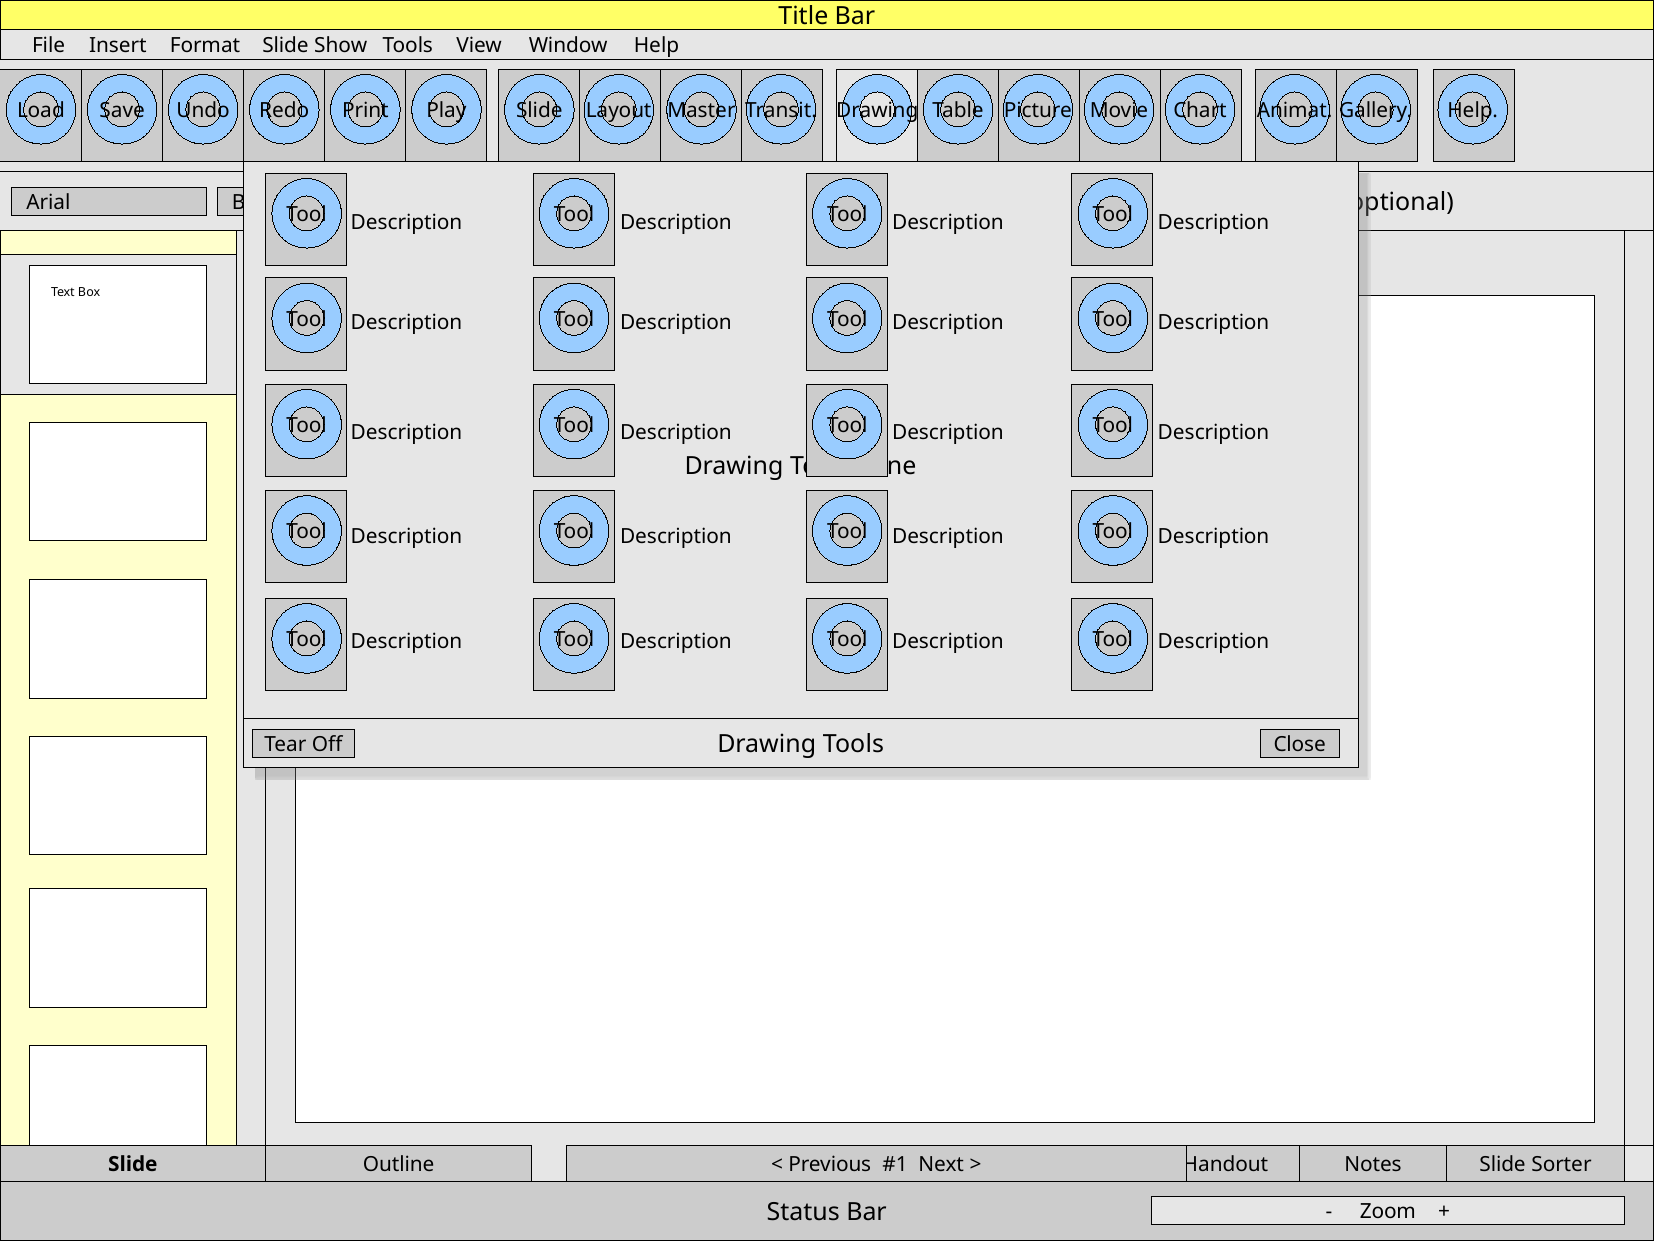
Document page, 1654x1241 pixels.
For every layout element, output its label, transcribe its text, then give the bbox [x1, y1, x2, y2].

text_box [0, 30, 1654, 1181]
text_box Description [1172, 626, 1255, 656]
text_box Layout [584, 74, 654, 145]
text_box [29, 888, 207, 1008]
text_box Tool [812, 283, 882, 353]
text_box Arial [11, 187, 207, 216]
text_box [1071, 598, 1153, 691]
text_box Tool [539, 389, 609, 459]
text_box Slide Show [245, 29, 384, 60]
text_box Tool [271, 603, 342, 674]
text_box [533, 277, 615, 371]
text_box Tool [1078, 495, 1148, 566]
text_box Save [87, 74, 157, 145]
text_box [533, 173, 615, 266]
text_box Tool [271, 283, 342, 353]
text_box [1071, 277, 1153, 371]
text_box Description [1172, 306, 1255, 337]
text_box Slide [0, 1145, 265, 1182]
text_box Tool [812, 603, 882, 674]
text_box Description [1172, 416, 1255, 446]
text_box [533, 598, 615, 691]
text_box < Previous #1 Next > [566, 1145, 1187, 1182]
text_box [806, 598, 888, 691]
text_box Redo [249, 74, 320, 145]
text_box [29, 422, 207, 541]
text_box Drawing Tools [243, 718, 1359, 768]
text_box Insert [77, 29, 159, 60]
text_box Description [907, 520, 989, 551]
text_box Description [1172, 206, 1255, 237]
text_box [806, 277, 888, 371]
text_box [806, 173, 888, 266]
text_box [1071, 490, 1153, 583]
text_box Description [907, 206, 989, 237]
text_box Tool [539, 603, 609, 674]
text_box Tool [271, 389, 342, 459]
text_box Tool [812, 389, 882, 459]
text_box Tool [812, 495, 882, 566]
text_box Notes [1299, 1145, 1447, 1182]
text_box Description [365, 306, 447, 337]
text_box Description [365, 626, 447, 656]
text_box Description [907, 626, 989, 656]
text_box Load [6, 74, 76, 145]
text_box Tool [1078, 389, 1148, 459]
text_box [533, 384, 615, 477]
text_box Slide Sorter [1447, 1145, 1625, 1182]
text_box Tool [539, 495, 609, 566]
text_box Print [330, 74, 401, 145]
text_box Context C Toolbar (optional) [1359, 171, 1654, 231]
text_box Slide Preview [0, 231, 236, 254]
text_box Description [907, 306, 989, 337]
text_box Tool [1078, 603, 1148, 674]
text_box Outline [265, 1145, 532, 1182]
text_box [29, 579, 207, 699]
text_box Tools [384, 29, 456, 60]
text_box [29, 1045, 207, 1145]
text_box File [7, 29, 77, 60]
text_box Tear Off [252, 729, 355, 758]
text_box Tool [1078, 178, 1148, 249]
text_box Master [666, 74, 737, 145]
text_box Description [635, 306, 717, 337]
text_box [533, 490, 615, 583]
text_box Help. [1437, 74, 1508, 145]
text_box [265, 173, 347, 266]
text_box Drawing Tools Pane [243, 161, 1359, 718]
text_box [29, 736, 207, 855]
text_box Help [616, 29, 697, 60]
text_box Format [164, 29, 245, 60]
text_box Description [365, 520, 447, 551]
text_box Tool [271, 178, 342, 249]
text_box Description [635, 520, 717, 551]
text_box Status Bar [0, 1181, 1654, 1241]
text_box View [456, 29, 509, 60]
text_box Tool [539, 283, 609, 353]
text_box Slide Preview [0, 395, 236, 1145]
text_box [1071, 173, 1153, 266]
text_box Chart [1165, 74, 1235, 145]
text_box [265, 490, 347, 583]
text_box Table [923, 74, 993, 145]
text_box [806, 384, 888, 477]
text_box Close [1260, 729, 1340, 758]
text_box Description [365, 206, 447, 237]
text_box Slide [295, 295, 1595, 1123]
text_box Movie [1084, 74, 1154, 145]
text_box Window [520, 29, 616, 60]
text_box Description [635, 206, 717, 237]
text_box Animat. [1260, 74, 1330, 145]
text_box Description [1172, 520, 1255, 551]
text_box [1071, 384, 1153, 477]
text_box Description [907, 416, 989, 446]
text_box - Zoom + [1151, 1196, 1625, 1225]
text_box [806, 490, 888, 583]
text_box B [217, 187, 243, 216]
text_box Tool [812, 178, 882, 249]
text_box Description [365, 416, 447, 446]
text_box Transit. [746, 74, 816, 145]
text_box Undo [168, 74, 238, 145]
text_box Text Box [0, 262, 165, 322]
text_box Play [411, 74, 482, 145]
text_box Picture [1003, 74, 1073, 145]
text_box Handout [1187, 1145, 1299, 1182]
text_box [265, 277, 347, 371]
text_box Description [635, 626, 717, 656]
text_box Tool [271, 495, 342, 566]
text_box Drawing [843, 74, 912, 145]
text_box [265, 598, 347, 691]
text_box Gallery. [1341, 74, 1411, 145]
text_box Tool [1078, 283, 1148, 353]
text_box [265, 384, 347, 477]
text_box Tool [539, 178, 609, 249]
text_box Title Bar [0, 0, 1654, 30]
text_box Description [635, 416, 717, 446]
text_box Slide [504, 74, 575, 145]
